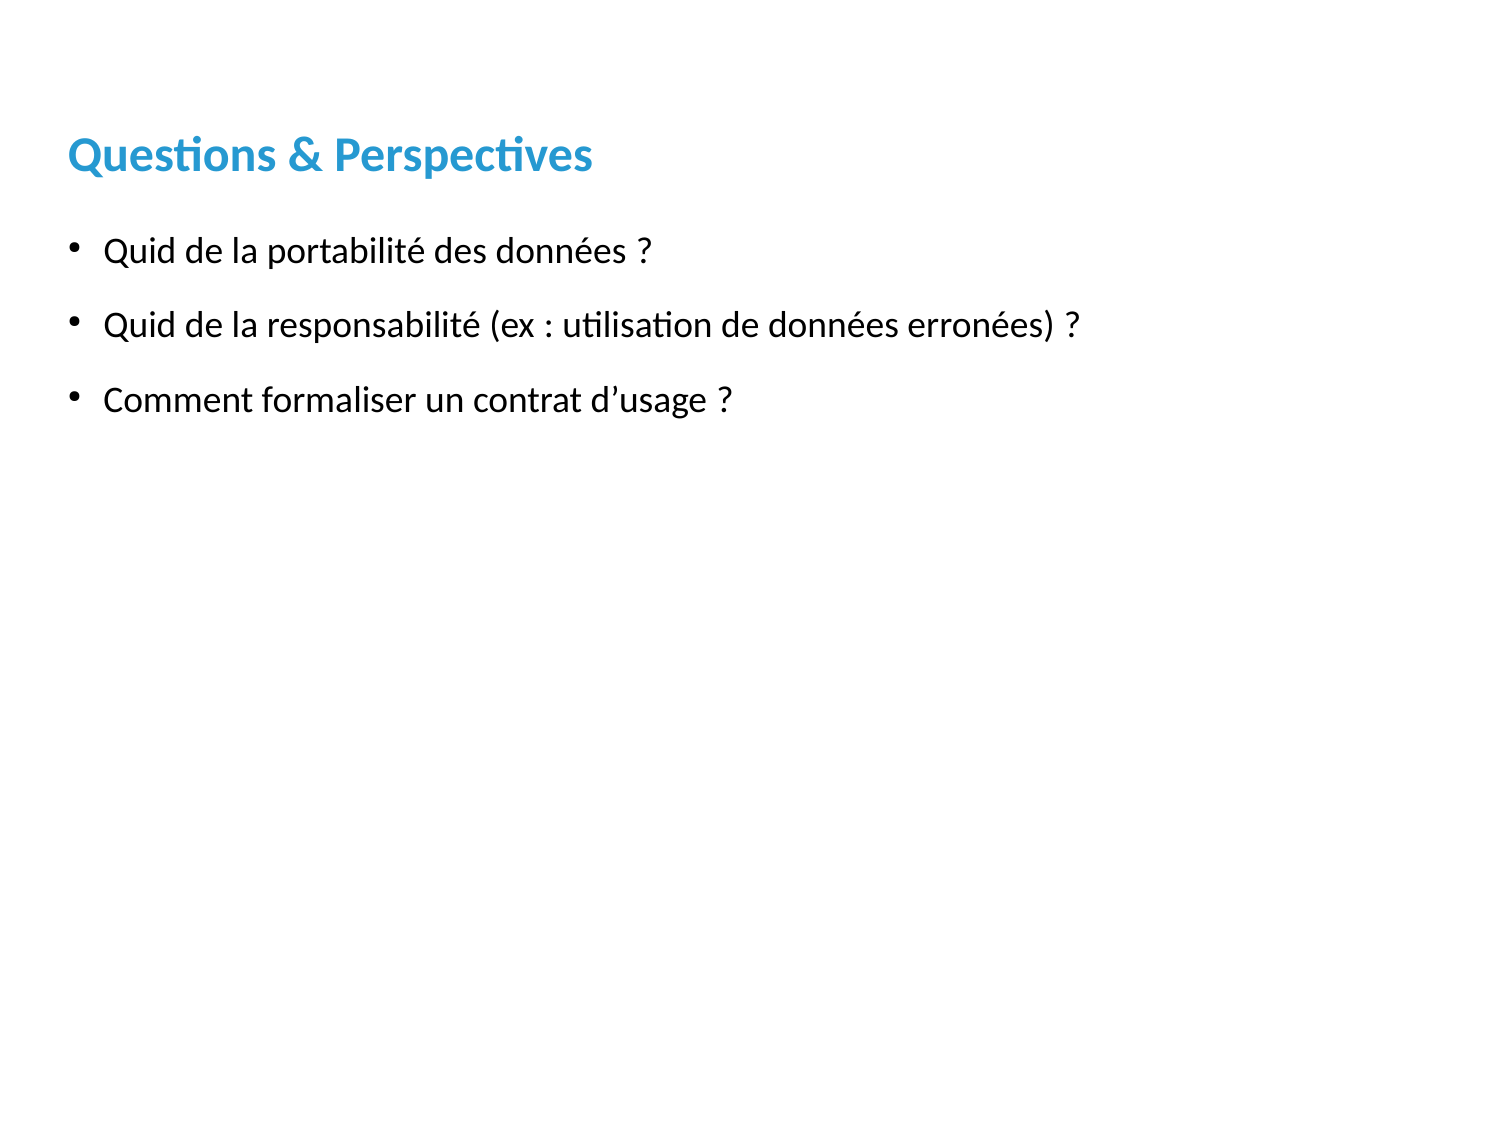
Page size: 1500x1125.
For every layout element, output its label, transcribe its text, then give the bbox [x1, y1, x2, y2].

text_box Questions & Perspectives Quid de la portabilité des données ? Quid de la responsabilité (ex : utilisation de données erronées) ? Comment formaliser un contrat d’usage ? [53, 113, 1459, 502]
